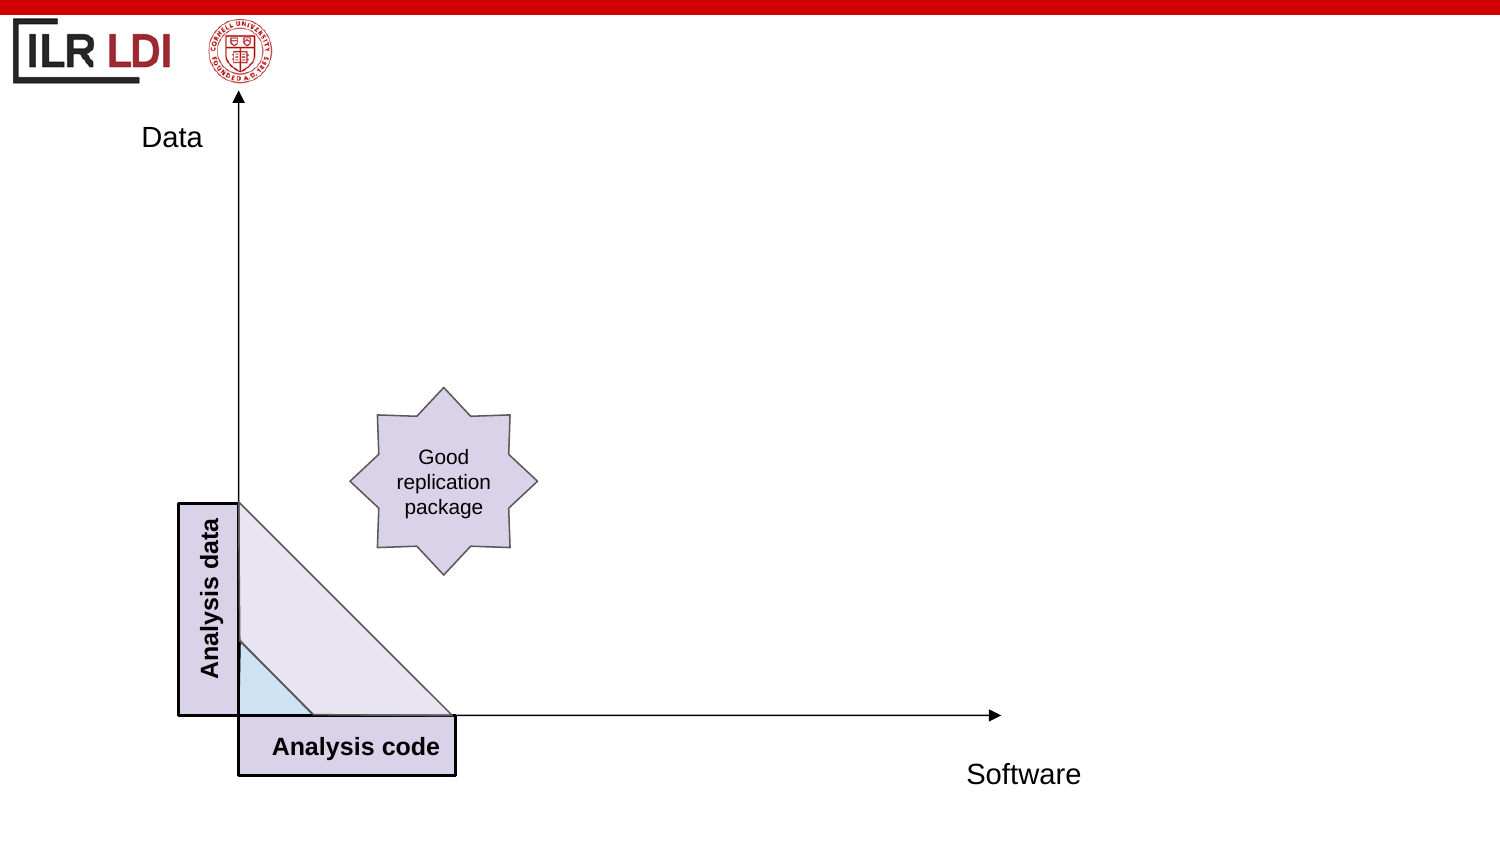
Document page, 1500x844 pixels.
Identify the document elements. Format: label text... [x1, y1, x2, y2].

text_box Analysis code [238, 715, 456, 776]
picture [0, 15, 301, 102]
text_box [238, 501, 453, 716]
text_box Software [951, 740, 1500, 806]
text_box Data [126, 102, 227, 168]
text_box Analysis data [178, 503, 239, 716]
text_box Good replication package [350, 387, 538, 576]
